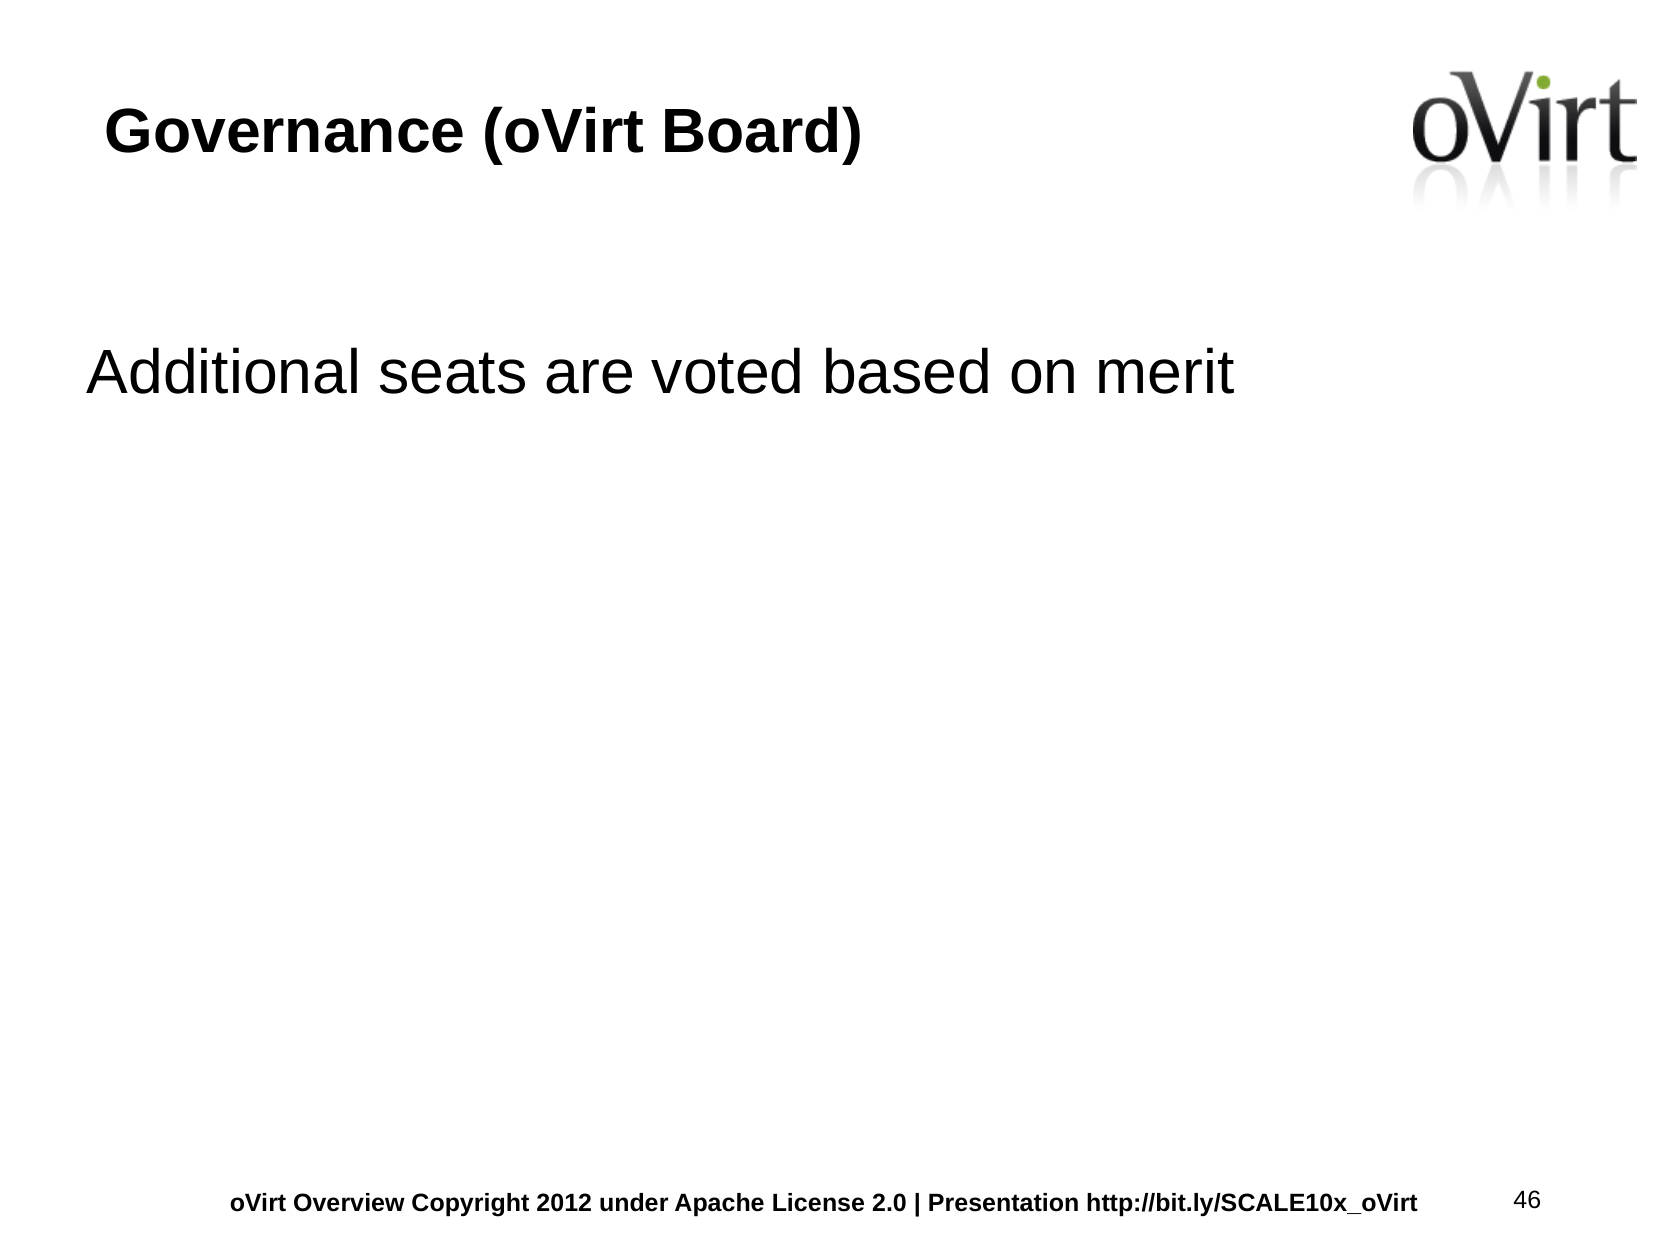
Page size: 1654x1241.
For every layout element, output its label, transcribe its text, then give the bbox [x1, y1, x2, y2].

list Additional seats are voted based on merit [86, 337, 1576, 451]
title Governance (oVirt Board) [82, 37, 1303, 226]
picture [1413, 63, 1637, 212]
